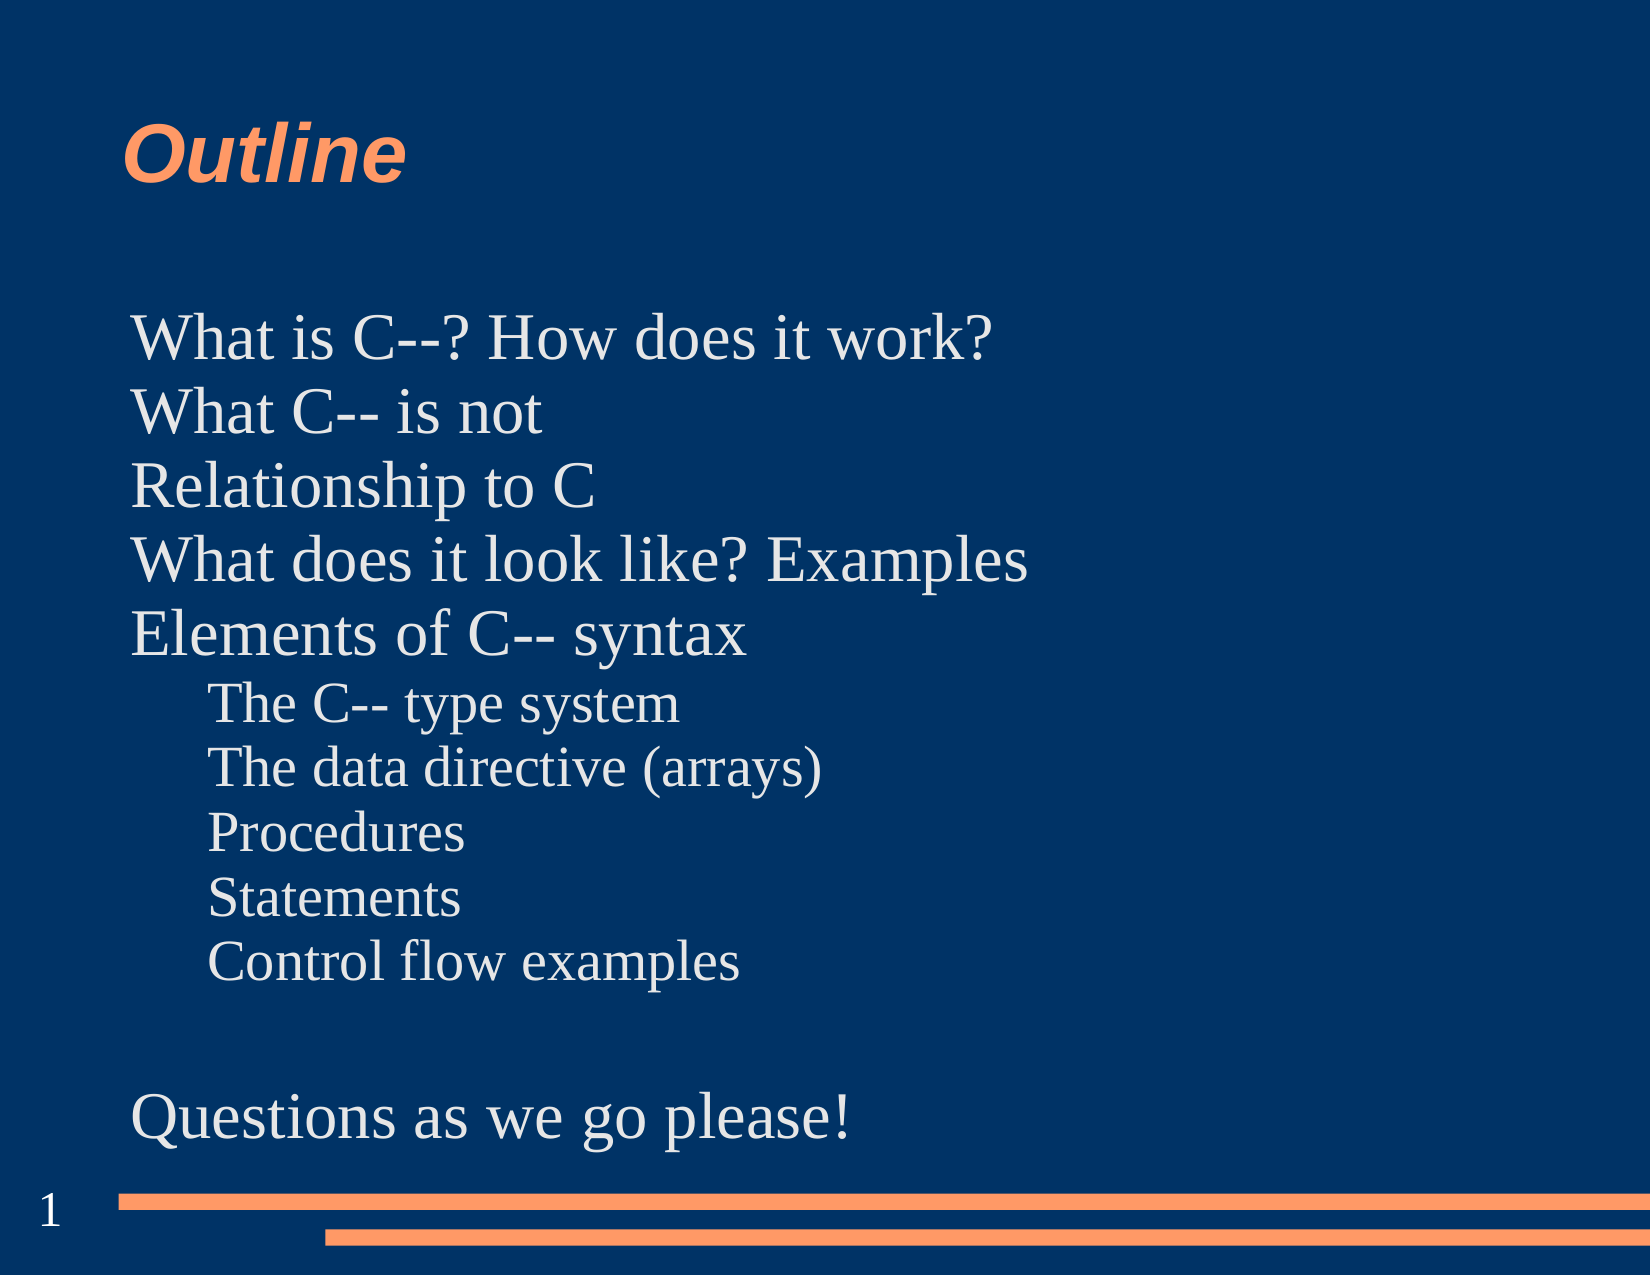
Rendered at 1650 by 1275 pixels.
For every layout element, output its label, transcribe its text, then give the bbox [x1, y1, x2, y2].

list What is C--? How does it work? What C-- is not Relationship to C What does it look like? Examples Elements of C-- syntax The C-- type system The data directive (arrays) Procedures Statements Control flow examples Questions as we go please! [112, 299, 1549, 1153]
text_box 1 [37, 1182, 113, 1238]
title Outline [121, 47, 1531, 261]
